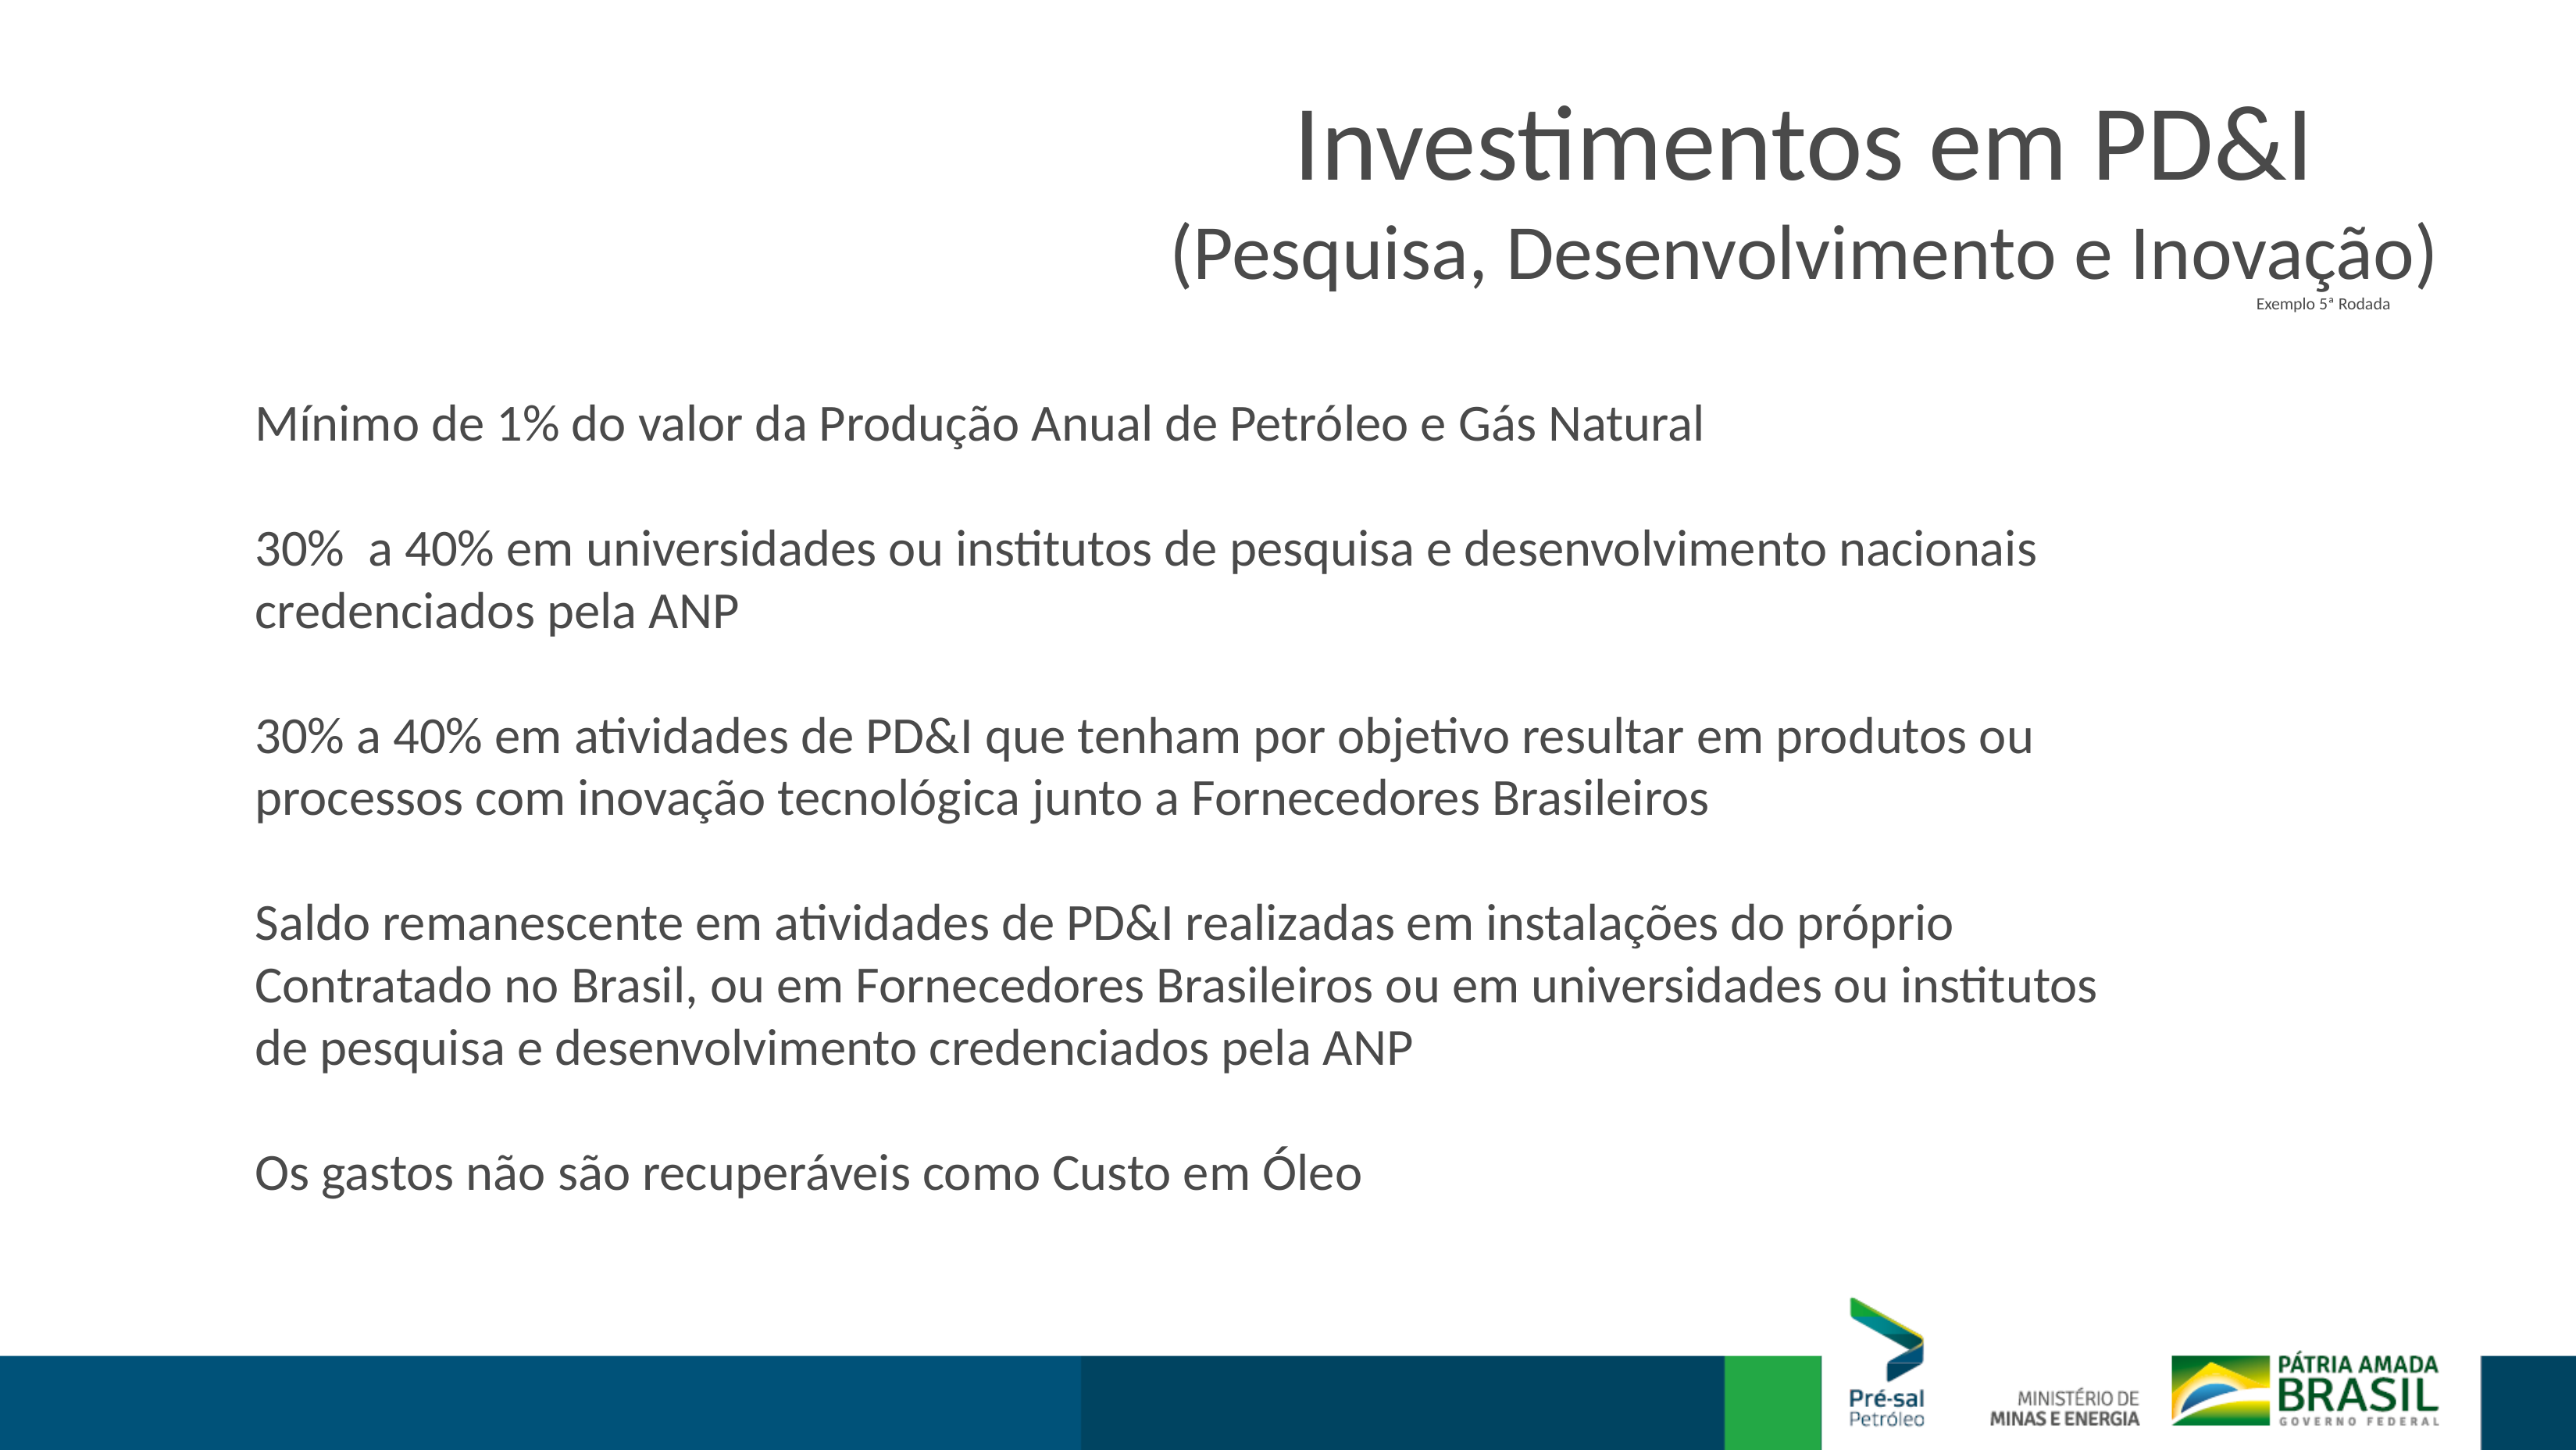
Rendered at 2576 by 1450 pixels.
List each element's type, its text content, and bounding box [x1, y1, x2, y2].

text_box Investimentos em PD&I (Pesquisa, Desenvolvimento e Inovação) [1151, 66, 2458, 304]
text_box Mínimo de 1% do valor da Produção Anual de Petróleo e Gás Natural 30% a 40% em universidades ou institutos de pesquisa e desenvolvimento nacionais credenciados pela ANP 30% a 40% em atividades de PD&I que tenham por objetivo resultar em produtos ou processos com inovação tecnológica junto a Fornecedores Brasileiros Saldo remanescente em atividades de PD&I realizadas em instalações do próprio Contratado no Brasil, ou em Fornecedores Brasileiros ou em universidades ou institutos de pesquisa e desenvolvimento credenciados pela ANP Os gastos não são recuperáveis como Custo em Óleo [243, 383, 2167, 1216]
text_box Exemplo 5ª Rodada [2244, 287, 2406, 320]
